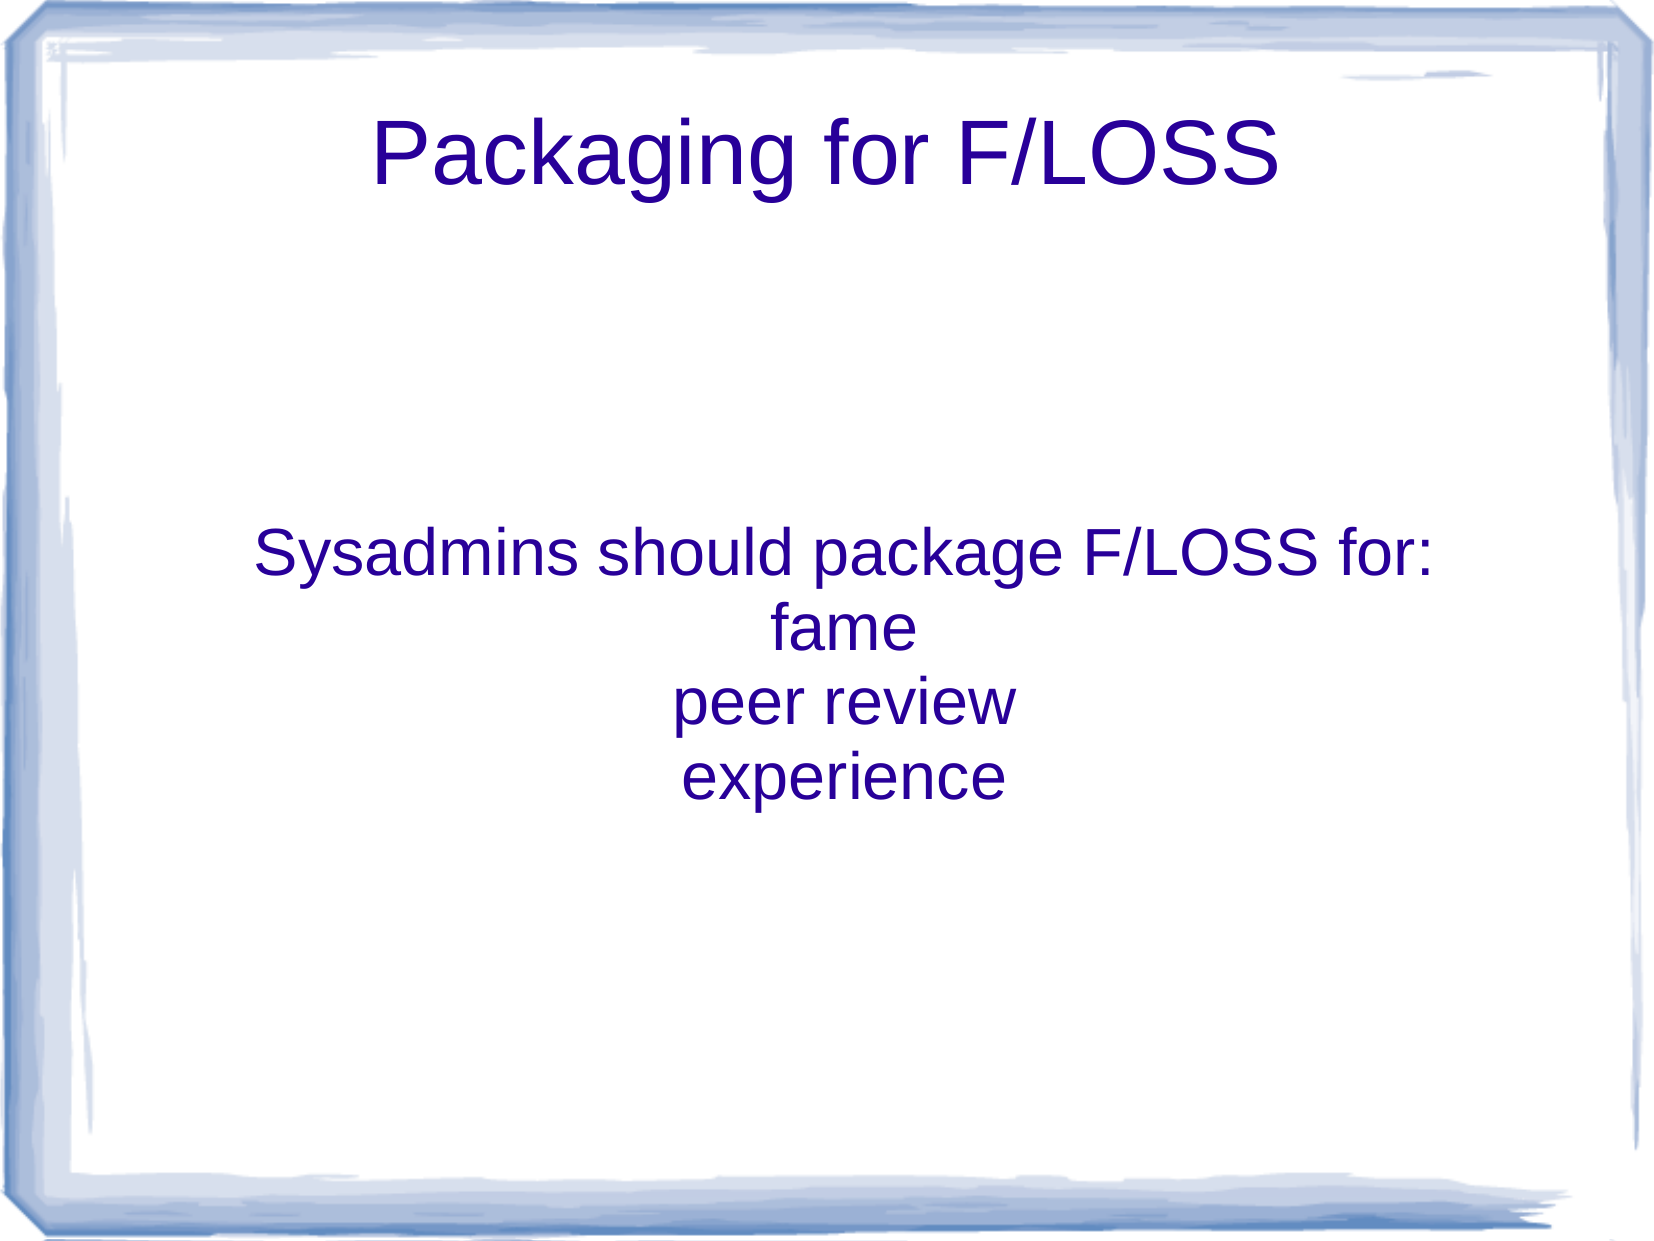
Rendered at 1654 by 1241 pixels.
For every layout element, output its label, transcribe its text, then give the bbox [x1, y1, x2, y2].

picture [0, 0, 1654, 1241]
title Packaging for F/LOSS [82, 56, 1571, 250]
subtitle Sysadmins should package F/LOSS for: fame peer review experience [118, 332, 1571, 997]
